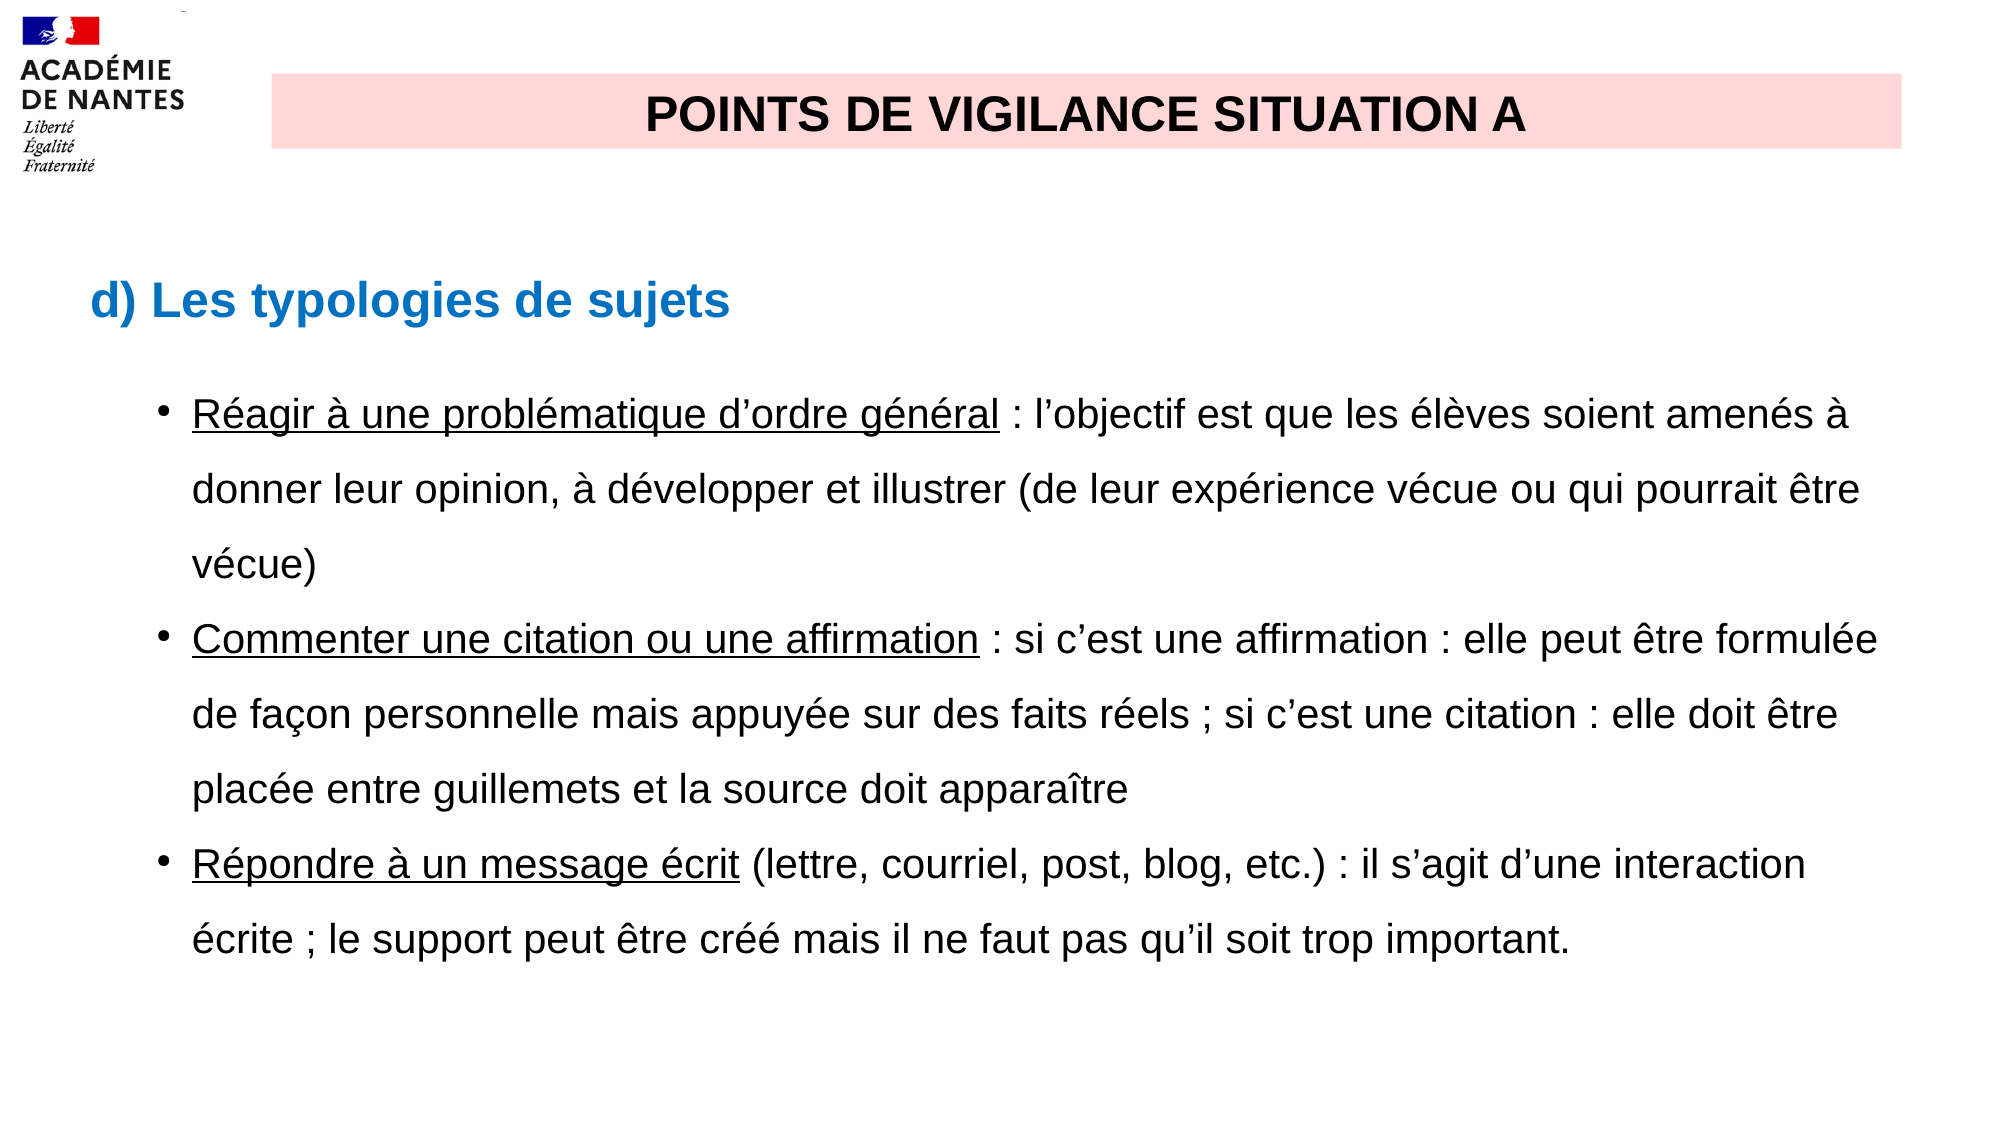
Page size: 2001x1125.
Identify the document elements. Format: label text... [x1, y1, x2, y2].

text_box POINTS DE VIGILANCE SITUATION A [271, 73, 1902, 149]
picture [11, 11, 186, 178]
text_box Réagir à une problématique d’ordre général : l’objectif est que les élèves soient amenés à donner leur opinion, à développer et illustrer (de leur expérience vécue ou qui pourrait être vécue) Commenter une citation ou une affirmation : si c’est une affirmation : elle peut être formulée de façon personnelle mais appuyée sur des faits réels ; si c’est une citation : elle doit être placée entre guillemets et la source doit apparaître Répondre à un message écrit (lettre, courriel, post, blog, etc.) : il s’agit d’une interaction écrite ; le support peut être créé mais il ne faut pas qu’il soit trop important. [141, 354, 1914, 970]
text_box d) Les typologies de sujets [75, 259, 1288, 335]
